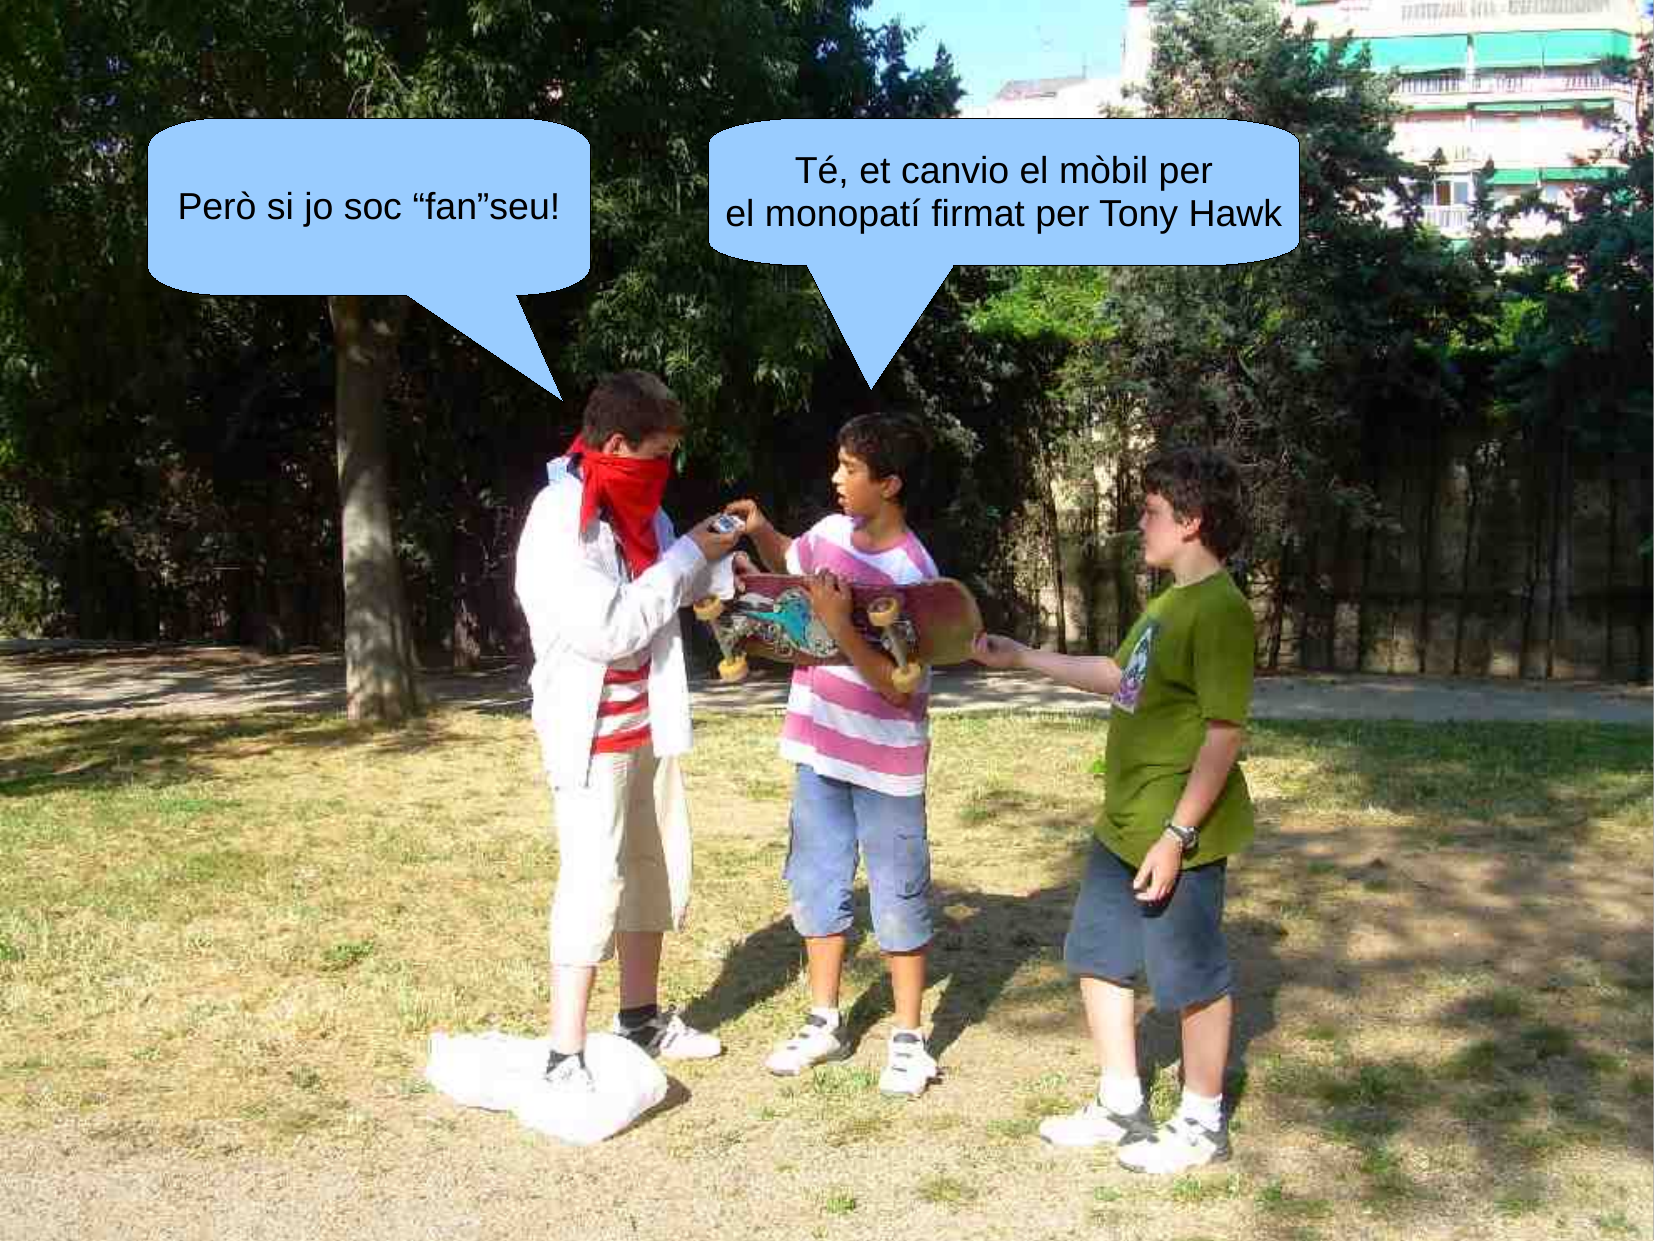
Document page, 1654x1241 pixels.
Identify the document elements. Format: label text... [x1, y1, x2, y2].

text_box Té, et canvio el mòbil per el monopatí firmat per Tony Hawk [708, 118, 1300, 391]
text_box Però si jo soc “fan”seu! [147, 118, 591, 403]
picture [0, 0, 1654, 1241]
